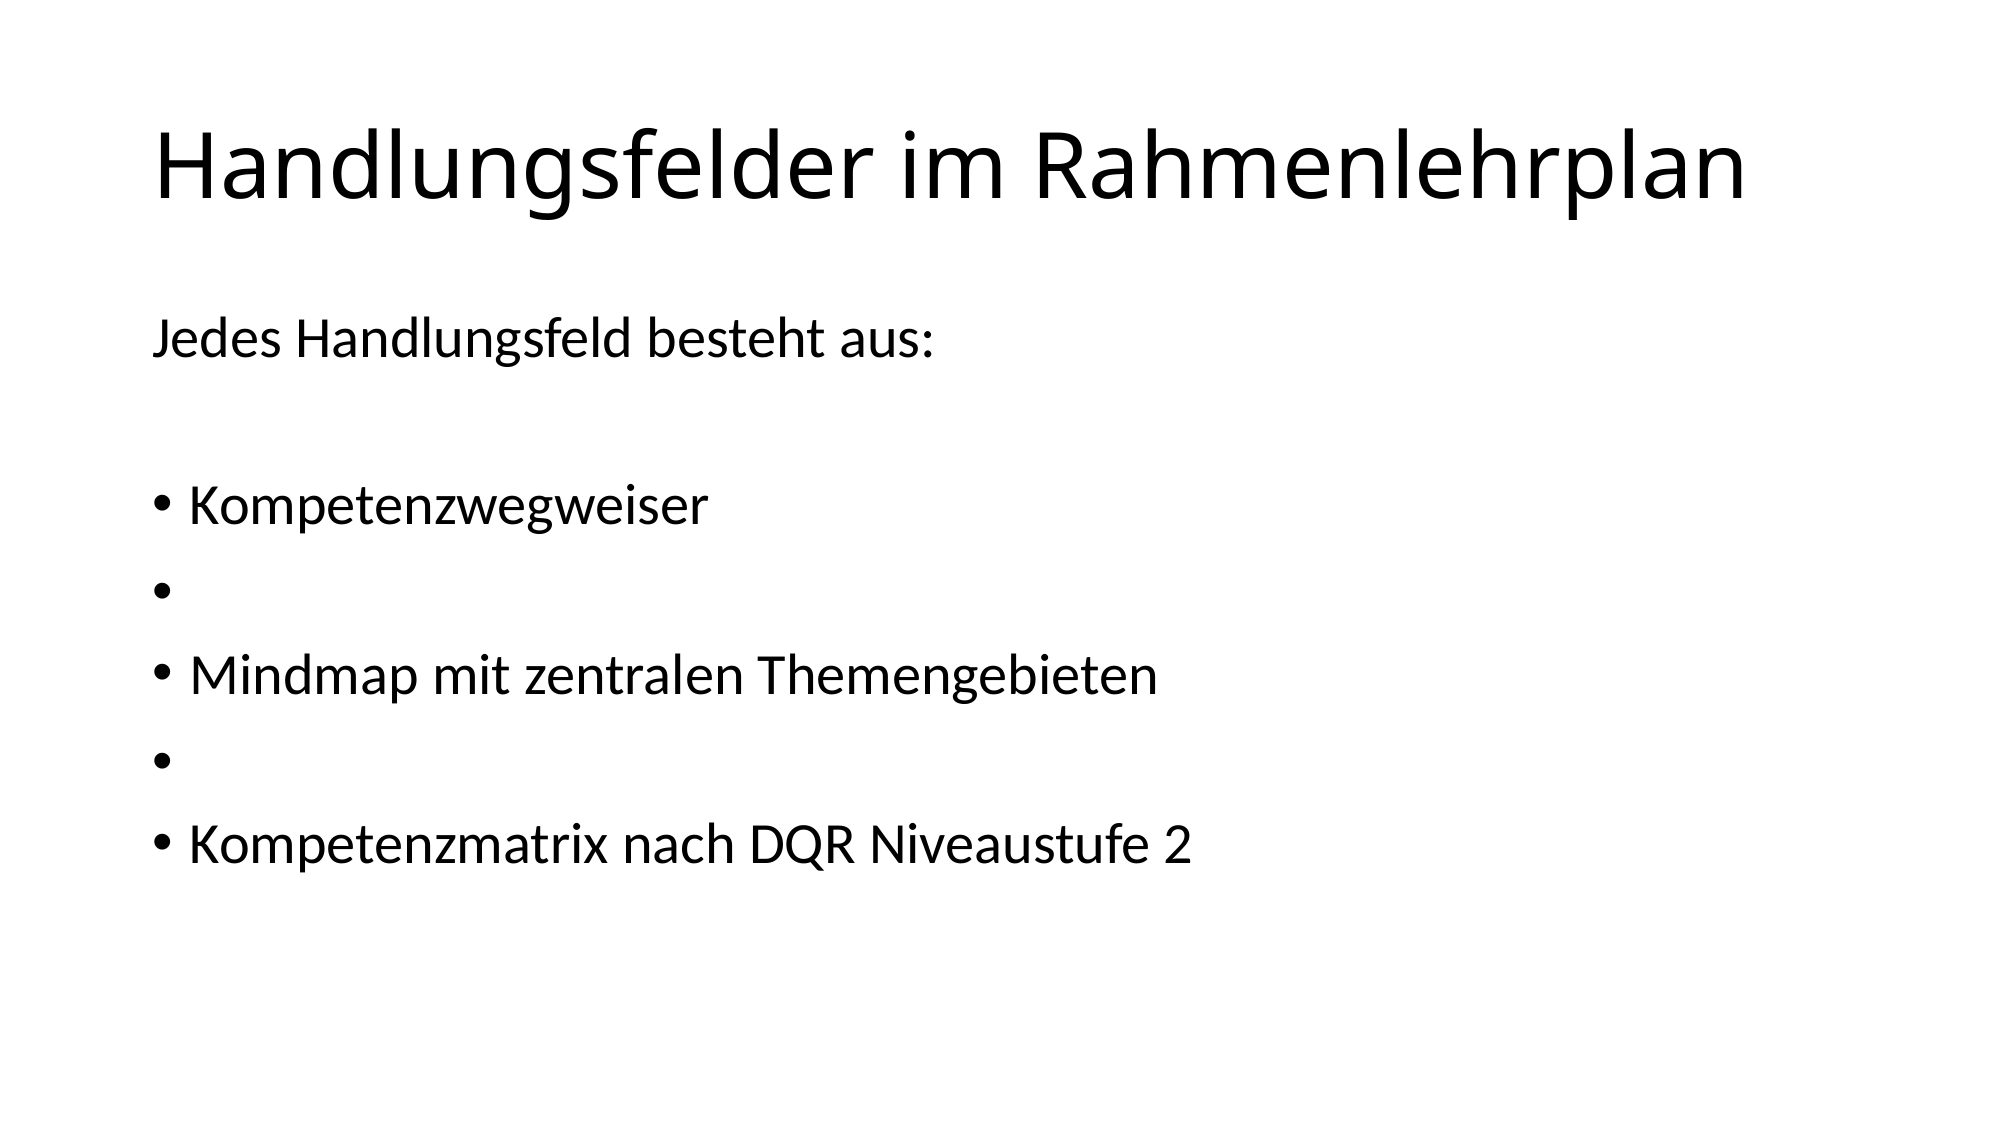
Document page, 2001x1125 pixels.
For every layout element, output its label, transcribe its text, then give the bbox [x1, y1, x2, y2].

title Handlungsfelder im Rahmenlehrplan [137, 59, 1863, 278]
list Jedes Handlungsfeld besteht aus: Kompetenzwegweiser Mindmap mit zentralen Themengebieten Kompetenzmatrix nach DQR Niveaustufe 2 [137, 299, 1863, 1014]
